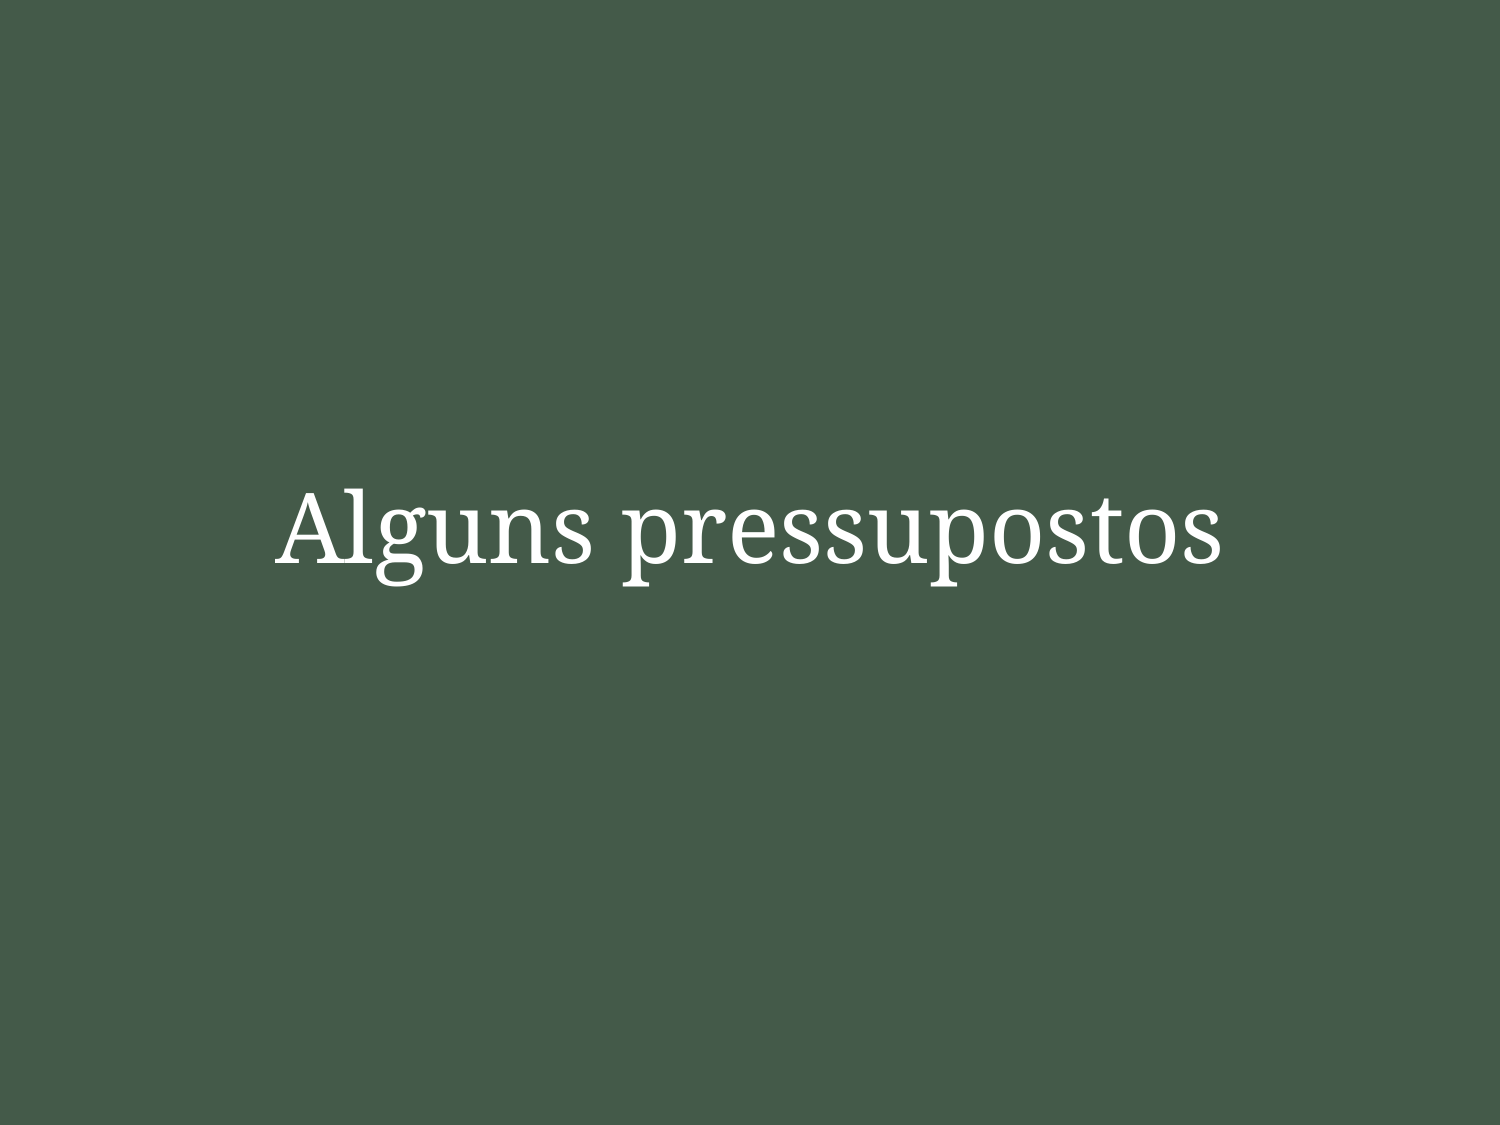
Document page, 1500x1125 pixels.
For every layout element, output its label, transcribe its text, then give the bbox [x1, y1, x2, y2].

title Alguns pressupostos [237, 367, 1263, 591]
